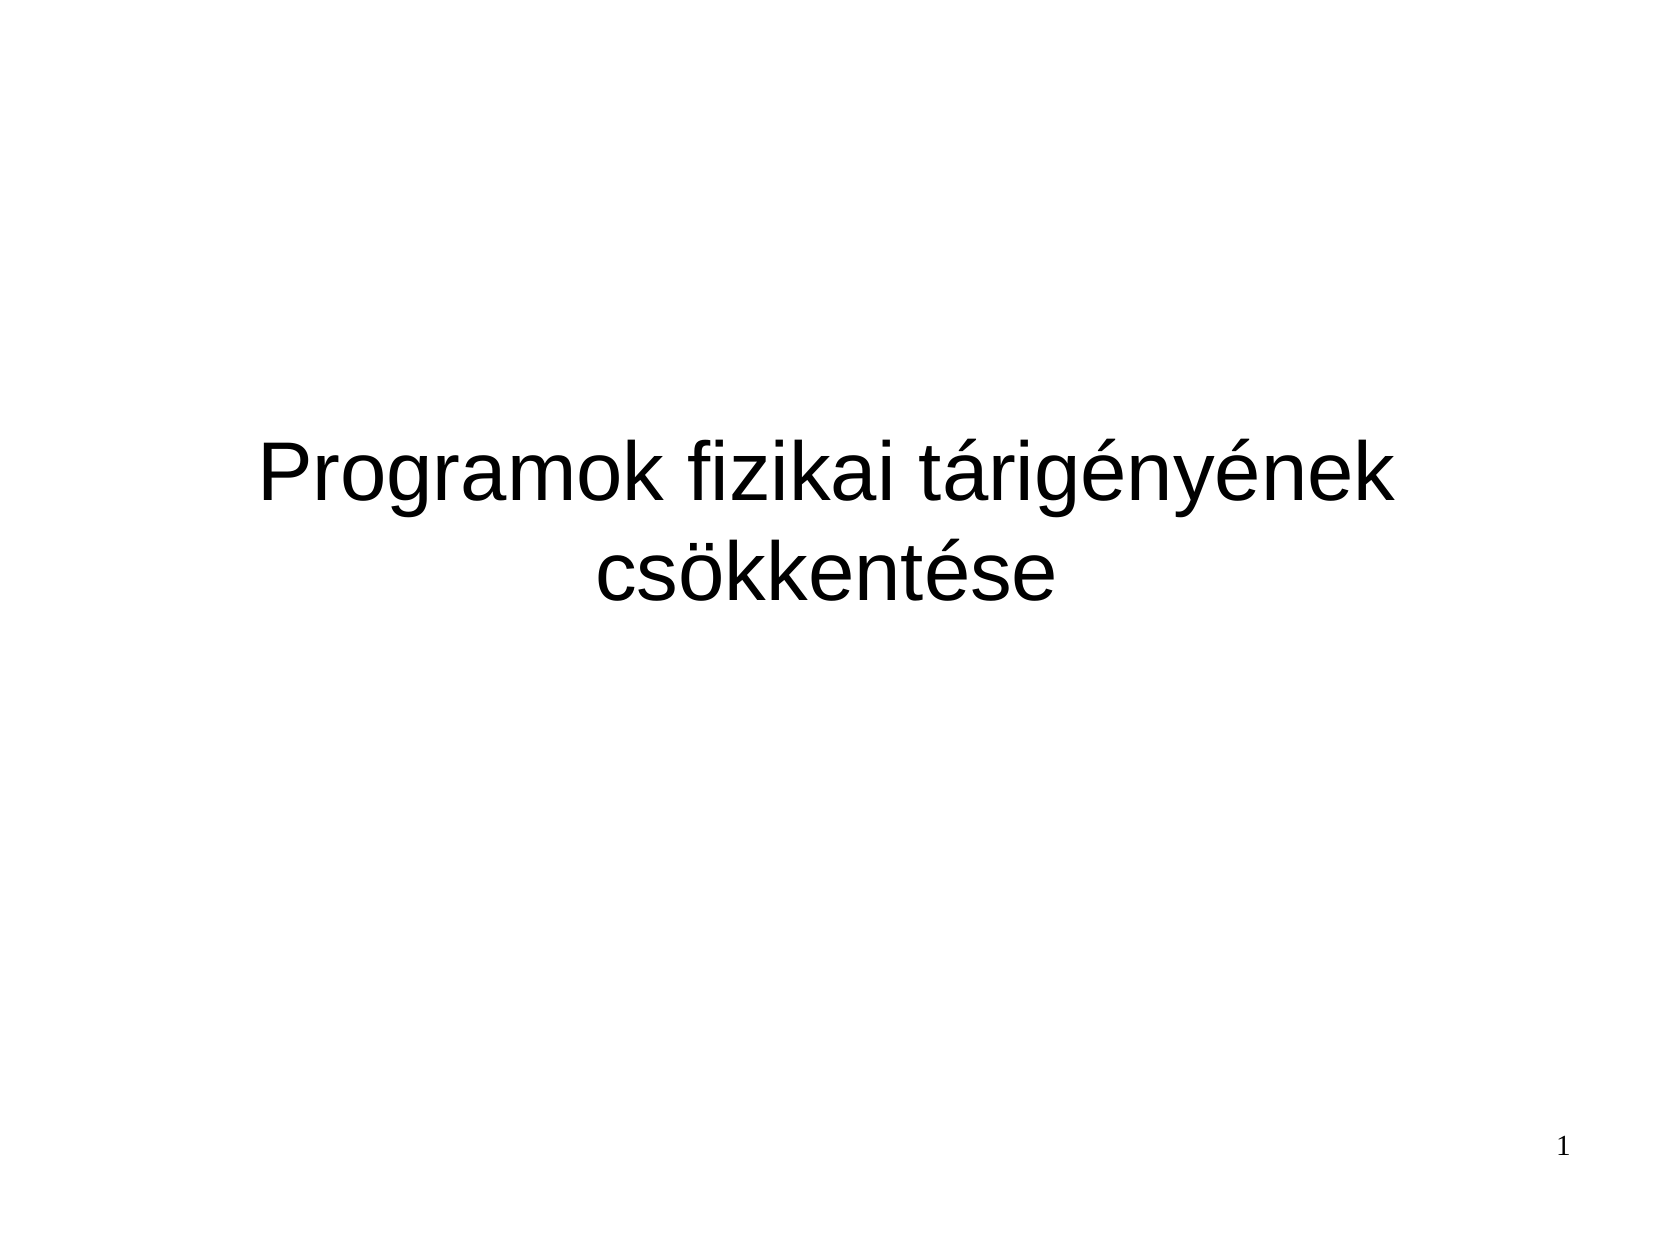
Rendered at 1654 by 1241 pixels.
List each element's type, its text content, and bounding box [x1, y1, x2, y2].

text_box Programok fizikai tárigényének csökkentése [124, 413, 1530, 620]
